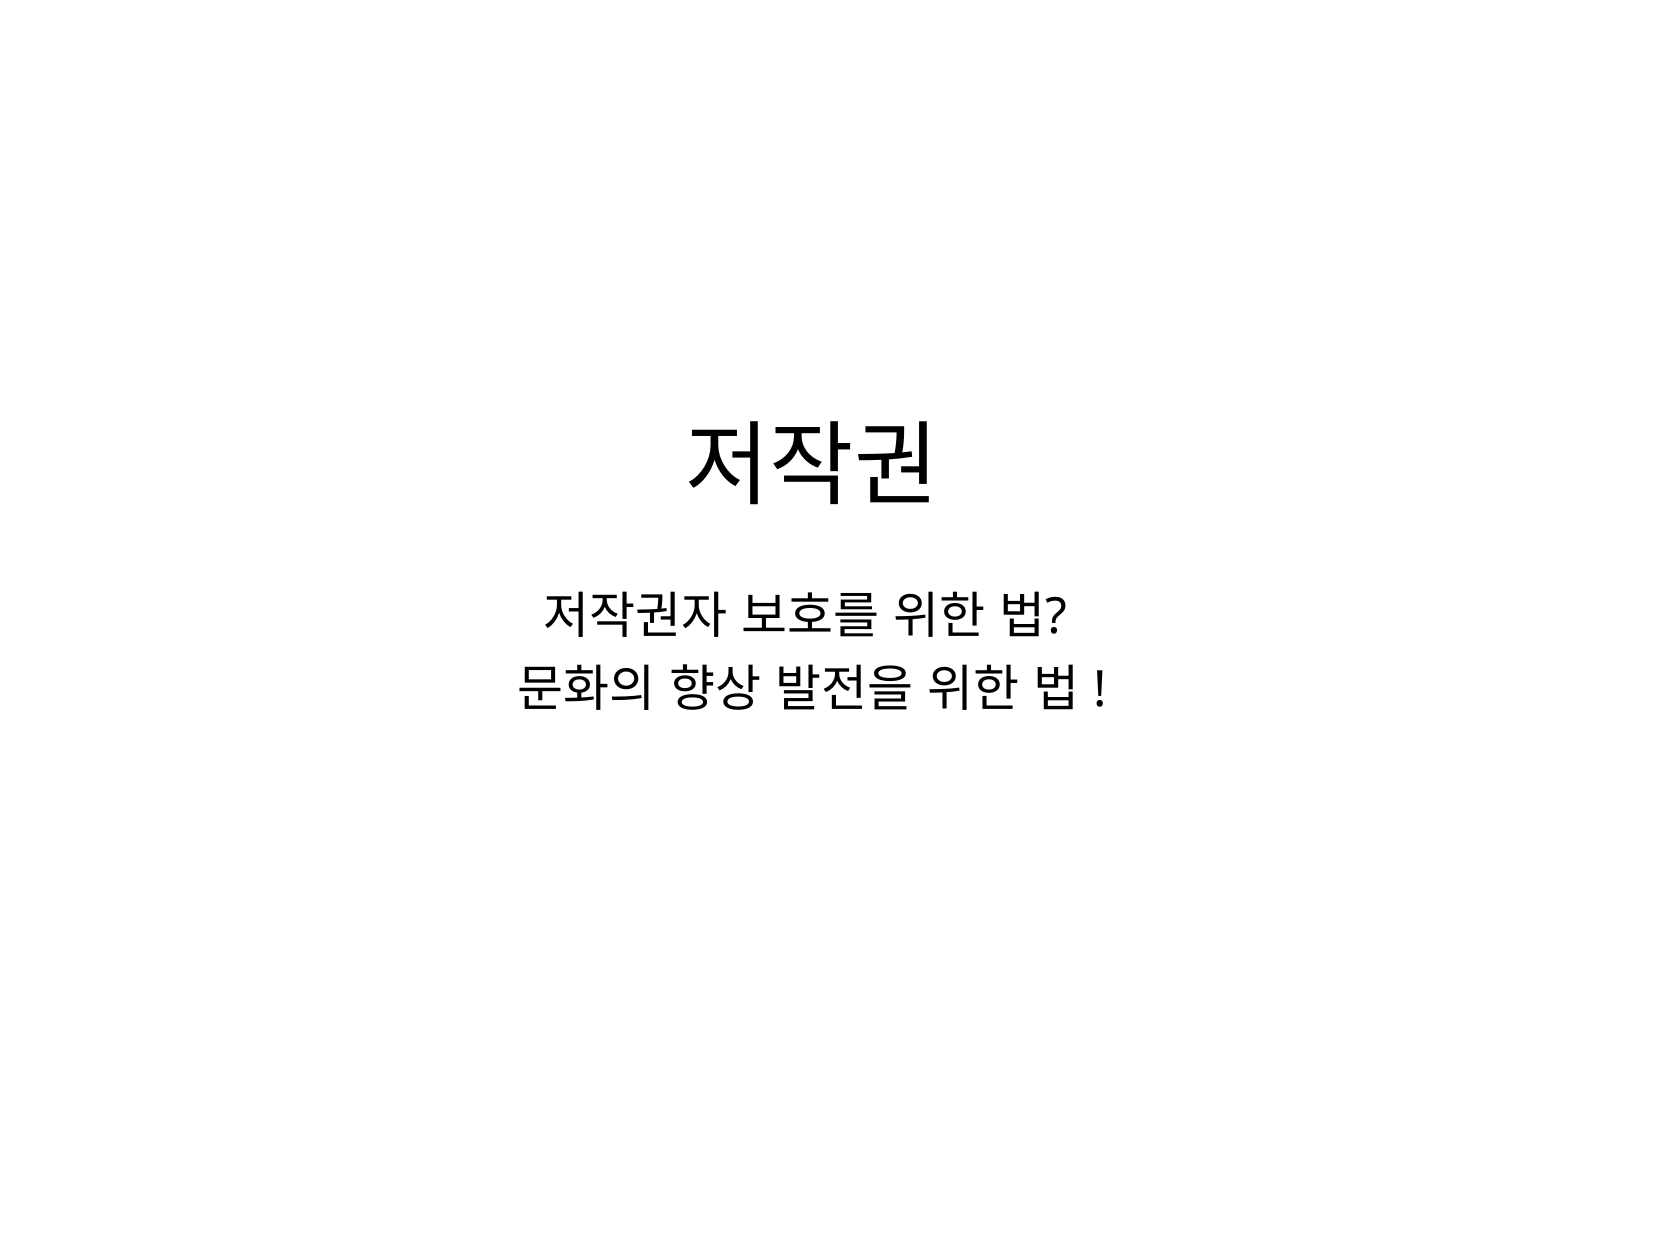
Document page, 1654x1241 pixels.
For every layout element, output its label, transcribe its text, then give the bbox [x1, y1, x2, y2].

text_box 저작권 저작권자 보호를 위한 법? 문화의 향상 발전을 위한 법 ! [236, 383, 1388, 662]
